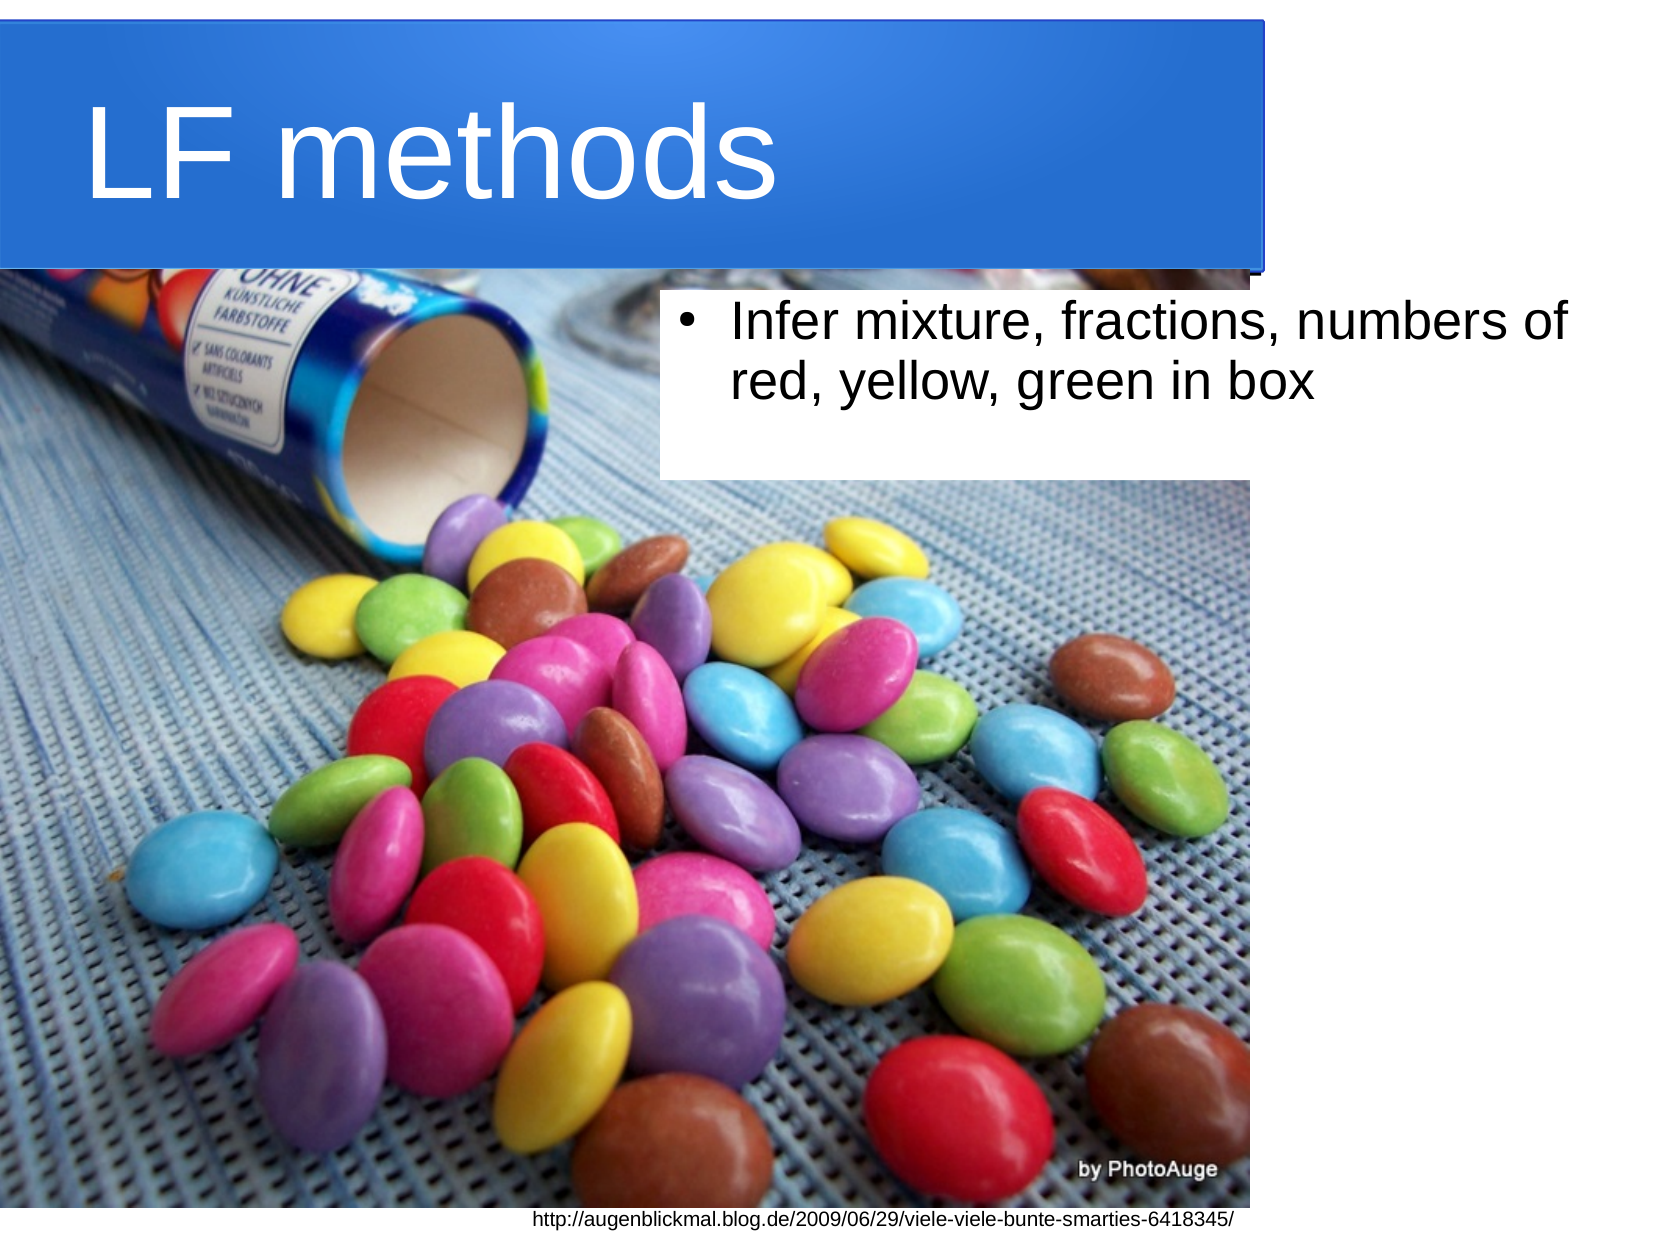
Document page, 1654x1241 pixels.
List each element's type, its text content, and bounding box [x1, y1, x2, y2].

picture [0, 269, 1250, 1208]
title LF methods [82, 49, 1250, 257]
text_box http://augenblickmal.blog.de/2009/06/29/viele-viele-bunte-smarties-6418345/ [517, 1200, 1250, 1239]
list Infer mixture, fractions, numbers of red, yellow, green in box [660, 290, 1654, 481]
